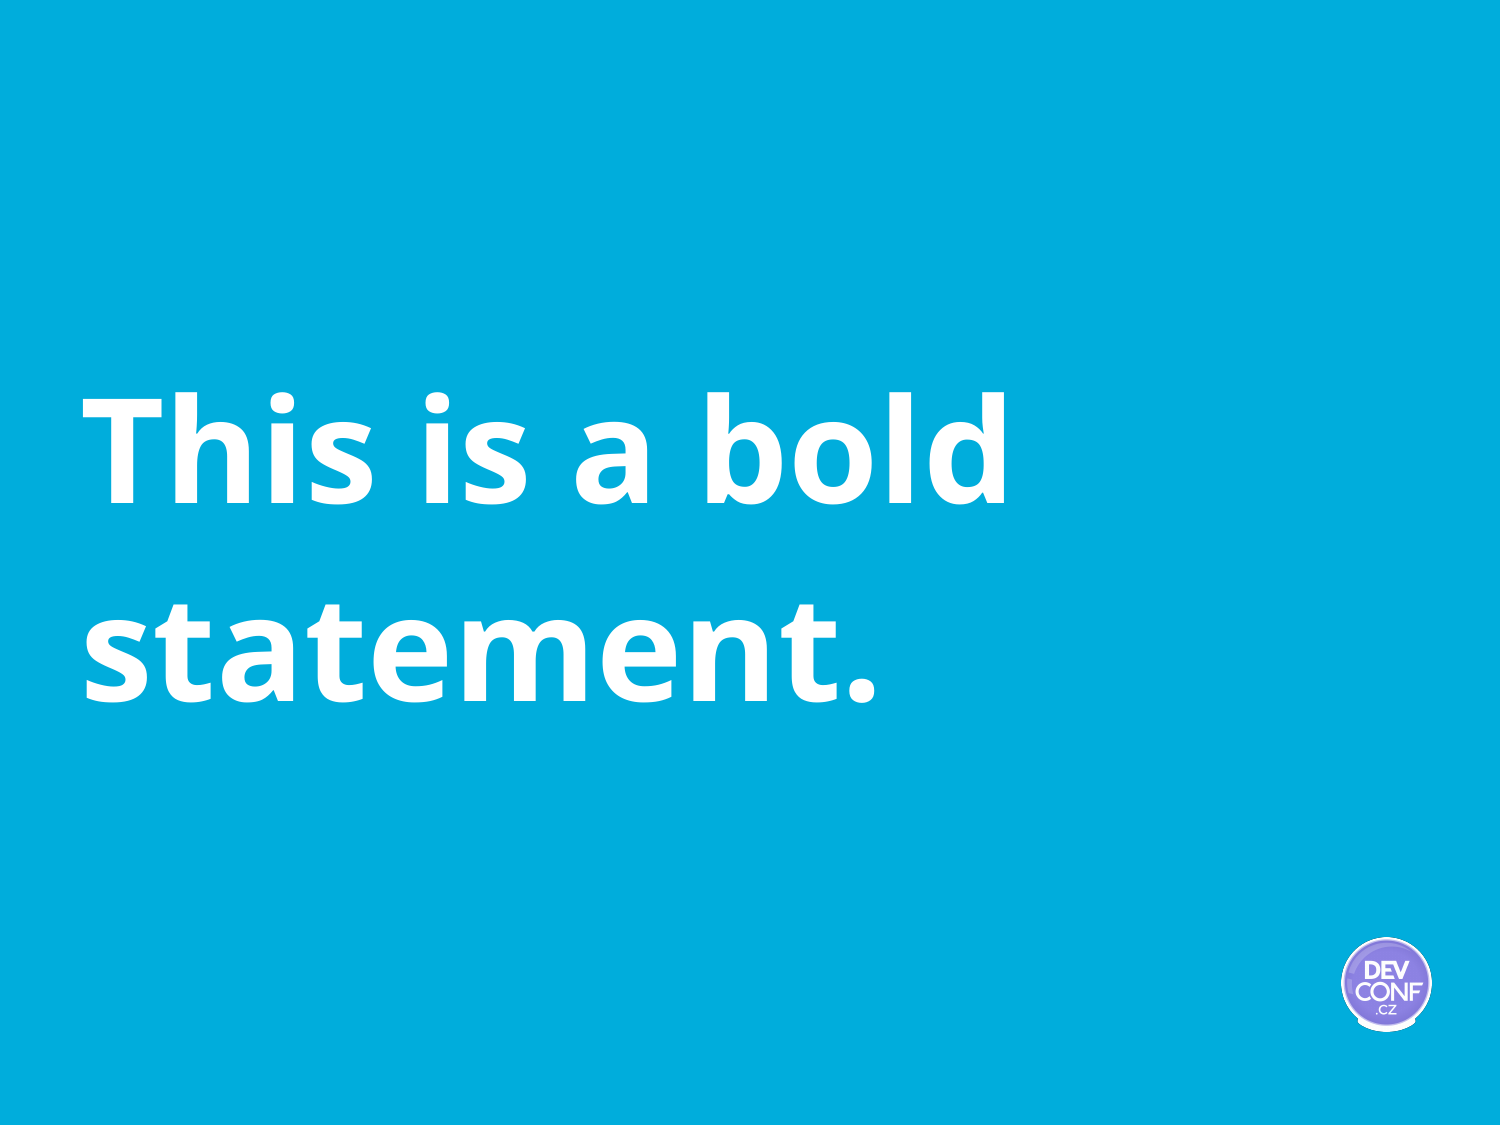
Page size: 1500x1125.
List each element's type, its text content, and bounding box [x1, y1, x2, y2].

picture [1342, 938, 1431, 1031]
title This is a bold statement. [80, 98, 1125, 994]
